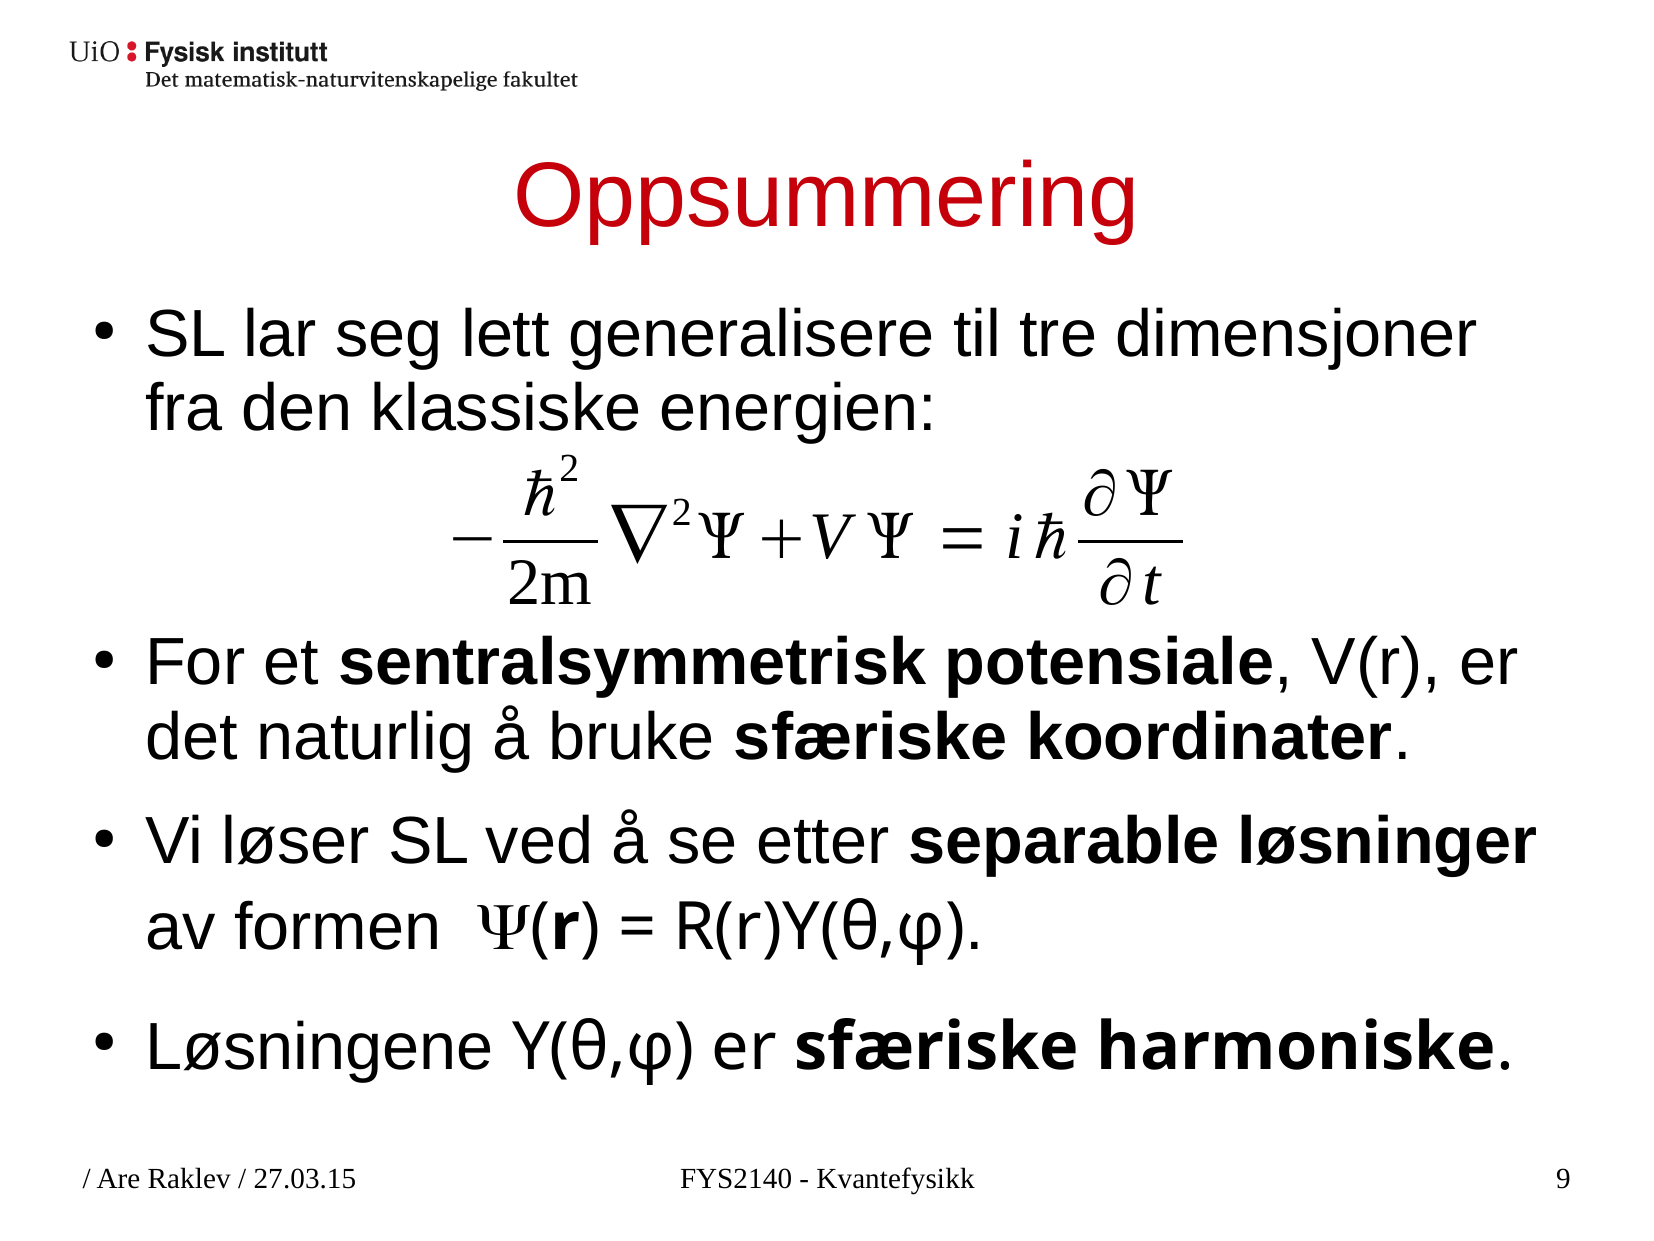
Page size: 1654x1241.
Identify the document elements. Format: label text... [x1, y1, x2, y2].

picture [68, 37, 581, 93]
title Oppsummering [82, 90, 1571, 298]
chart [440, 446, 1193, 619]
list SL lar seg lett generalisere til tre dimensjoner fra den klassiske energien: For et sentralsymmetrisk potensiale, V(r), er det naturlig å bruke sfæriske koordinater. Vi løser SL ved å se etter separable løsninger av formen Ψ(r) = R(r)Y(θ,φ). Løsningene Y(θ,φ) er sfæriske harmoniske. [74, 295, 1567, 1100]
